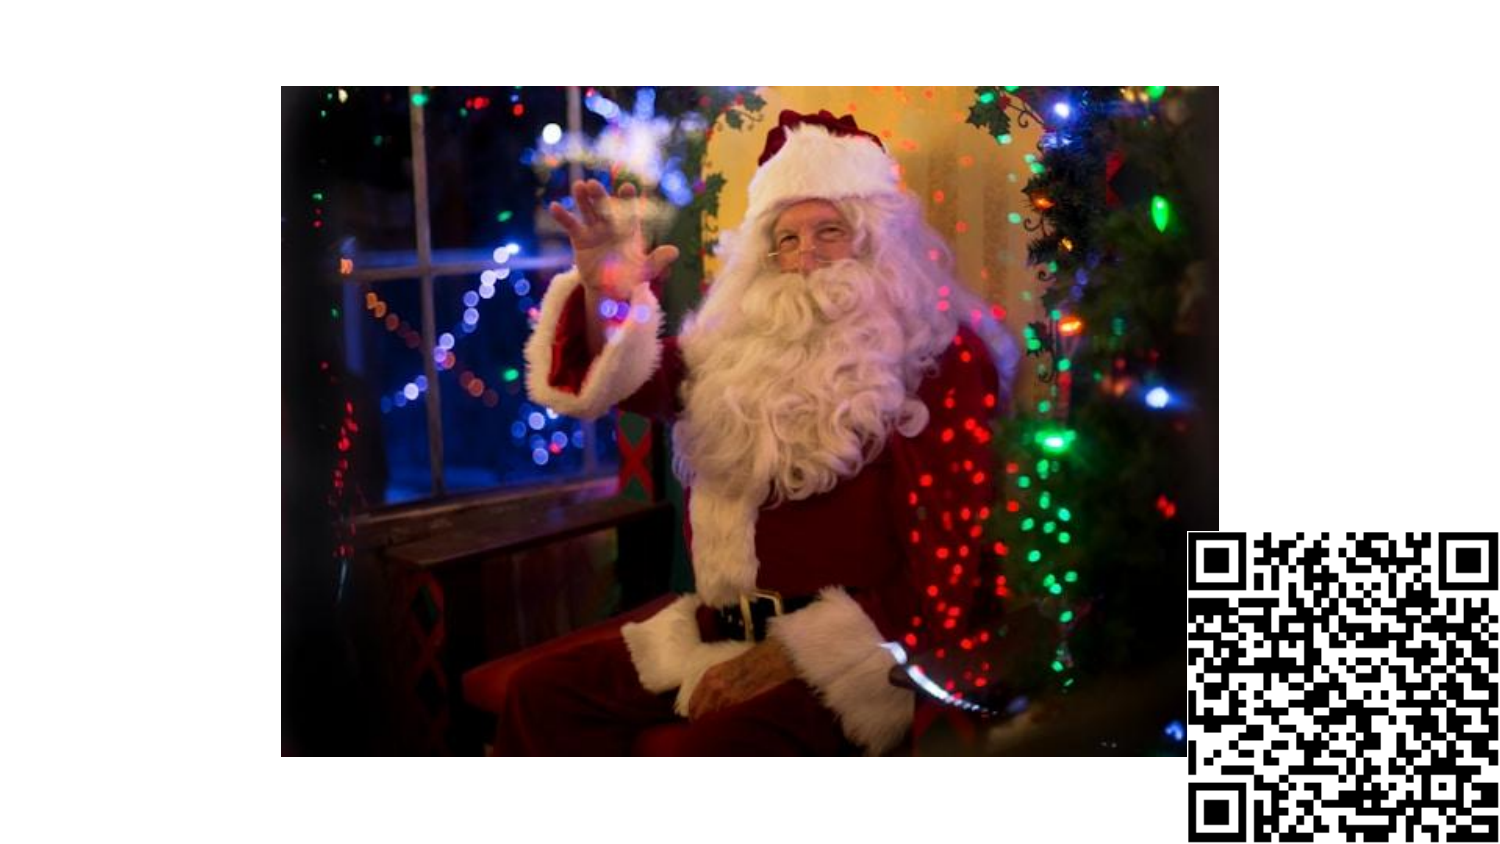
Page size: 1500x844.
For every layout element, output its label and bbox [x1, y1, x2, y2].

picture [281, 86, 1500, 844]
